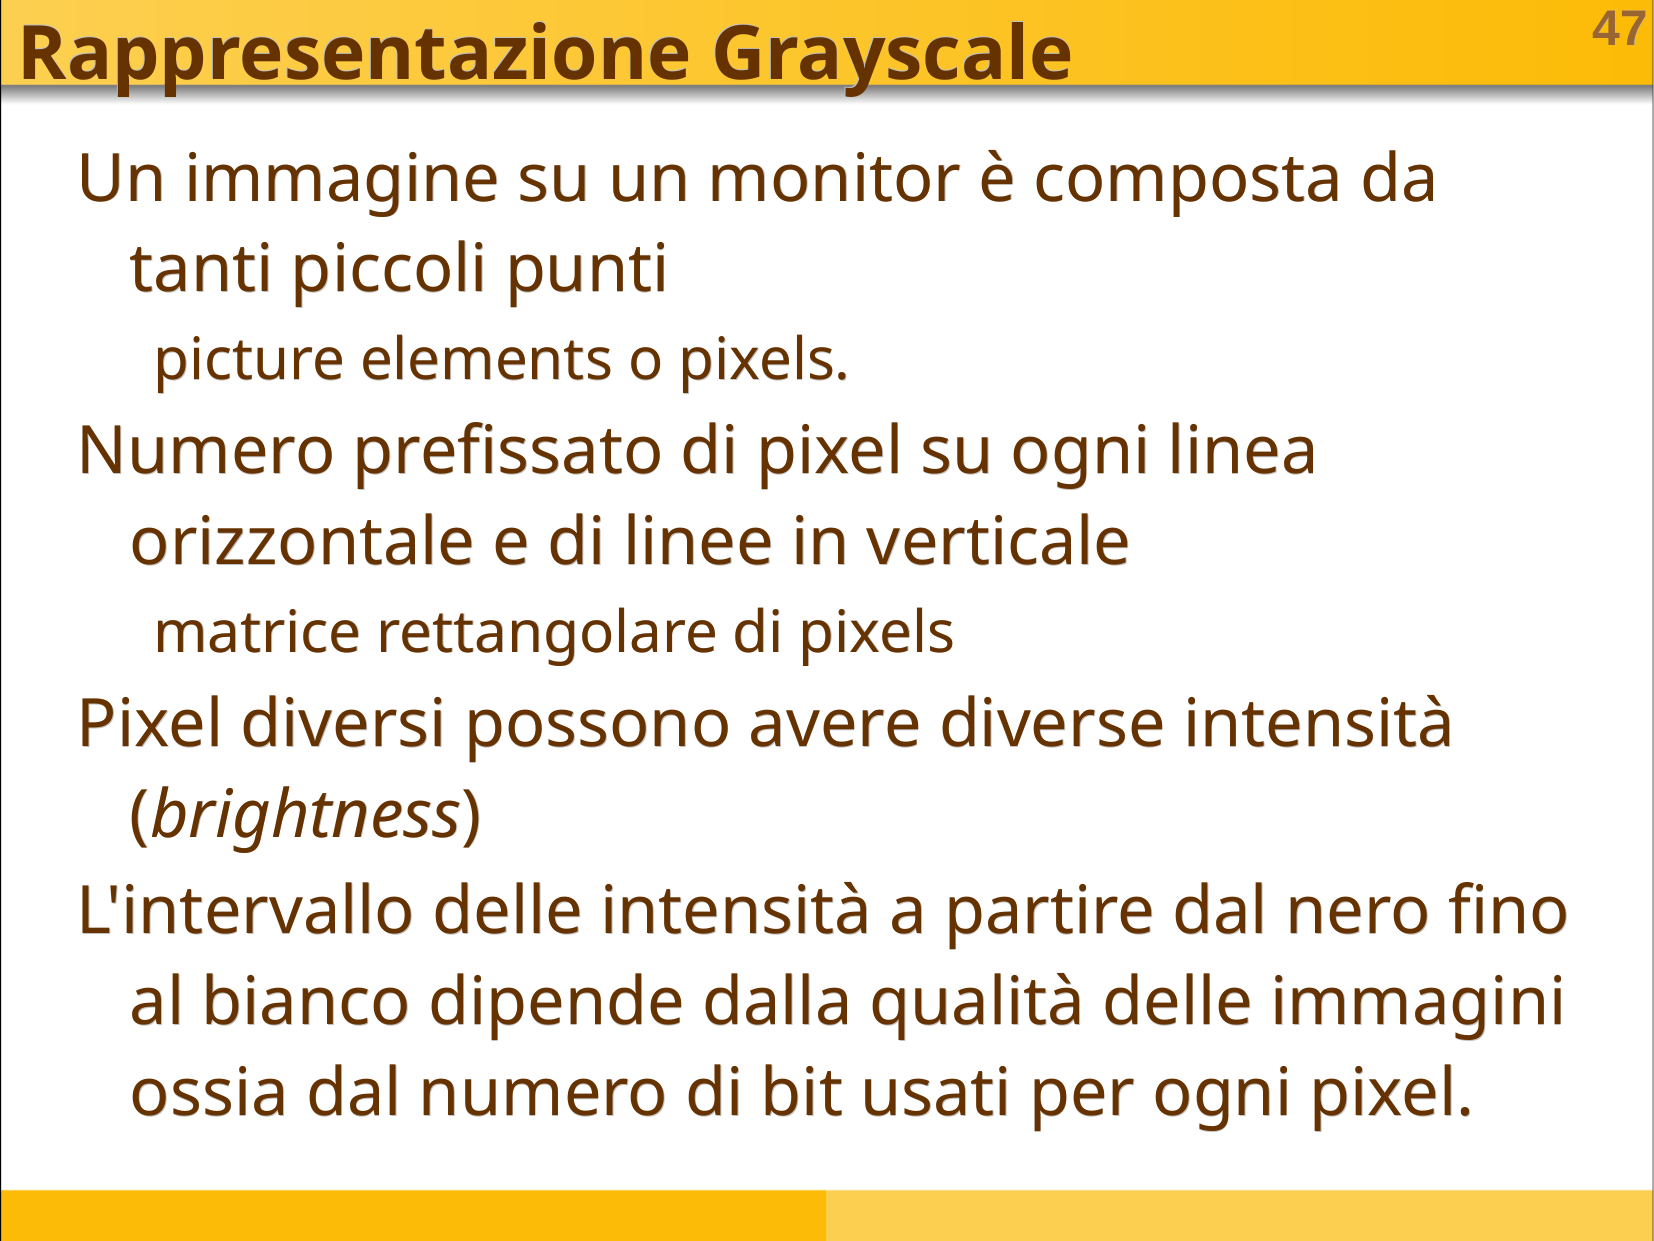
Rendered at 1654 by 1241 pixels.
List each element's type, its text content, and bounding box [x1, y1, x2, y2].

picture [0, 0, 1654, 1241]
list Un immagine su un monitor è composta da tanti piccoli punti picture elements o pixels. Numero prefissato di pixel su ogni linea orizzontale e di linee in verticale matrice rettangolare di pixels Pixel diversi possono avere diverse intensità (brightness) L'intervallo delle intensità a partire dal nero fino al bianco dipende dalla qualità delle immagini ossia dal numero di bit usati per ogni pixel. [59, 129, 1595, 1164]
title Rappresentazione Grayscale [0, 0, 1477, 87]
